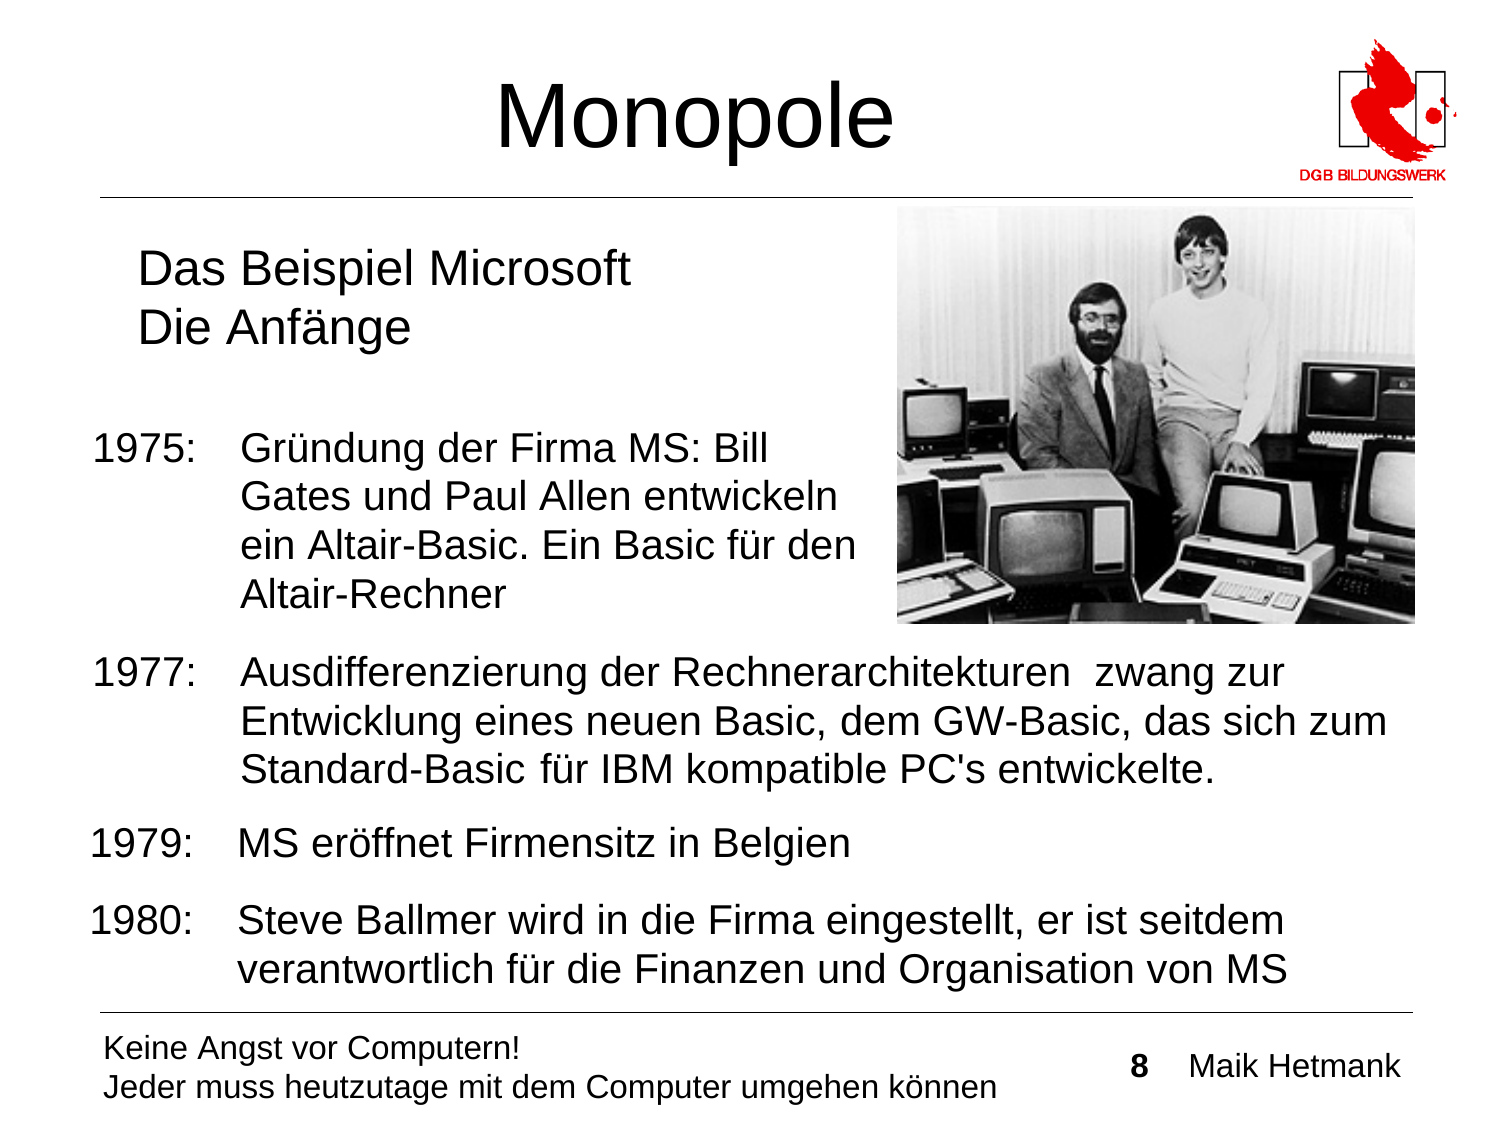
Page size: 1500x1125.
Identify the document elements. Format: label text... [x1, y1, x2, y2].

text_box 1977: Ausdifferenzierung der Rechnerarchitekturen zwang zur Entwicklung eines neuen Basic, dem GW-Basic, das sich zum Standard-Basic für IBM kompatible PC's entwickelte. [92, 646, 1413, 799]
picture [897, 206, 1415, 624]
picture [1299, 37, 1457, 181]
text_box 1979: MS eröffnet Firmensitz in Belgien [89, 817, 1410, 870]
text_box 1980: Steve Ballmer wird in die Firma eingestellt, er ist seitdem verantwortlich für die Finanzen und Organisation von MS [89, 894, 1410, 990]
title Monopole [87, 49, 1305, 175]
text_box Die Anfänge [137, 295, 765, 359]
text_box 1975: Gründung der Firma MS: Bill Gates und Paul Allen entwickeln ein Altair-Basic. Ein Basic für den Altair-Rechner [92, 422, 878, 631]
text_box Das Beispiel Microsoft [137, 236, 765, 295]
